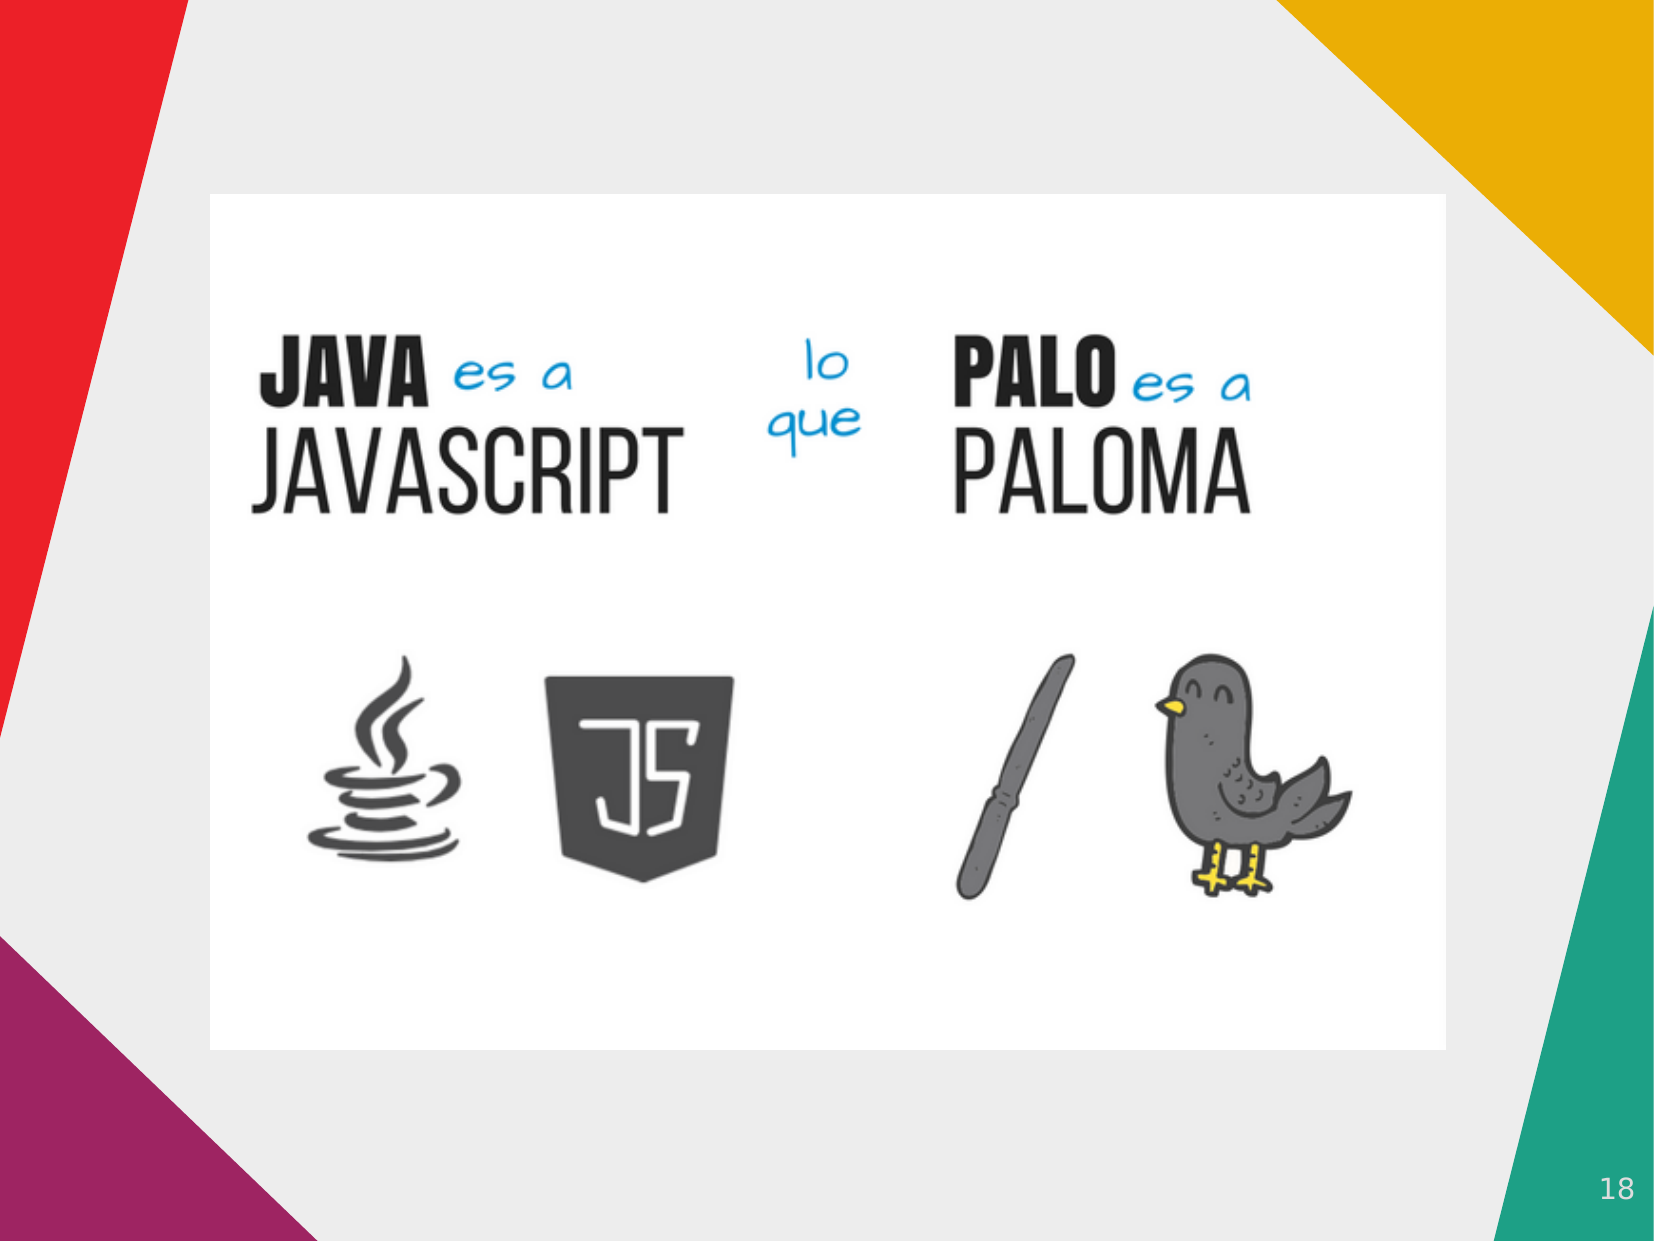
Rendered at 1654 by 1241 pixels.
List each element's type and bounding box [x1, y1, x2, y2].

picture [210, 194, 1446, 1051]
